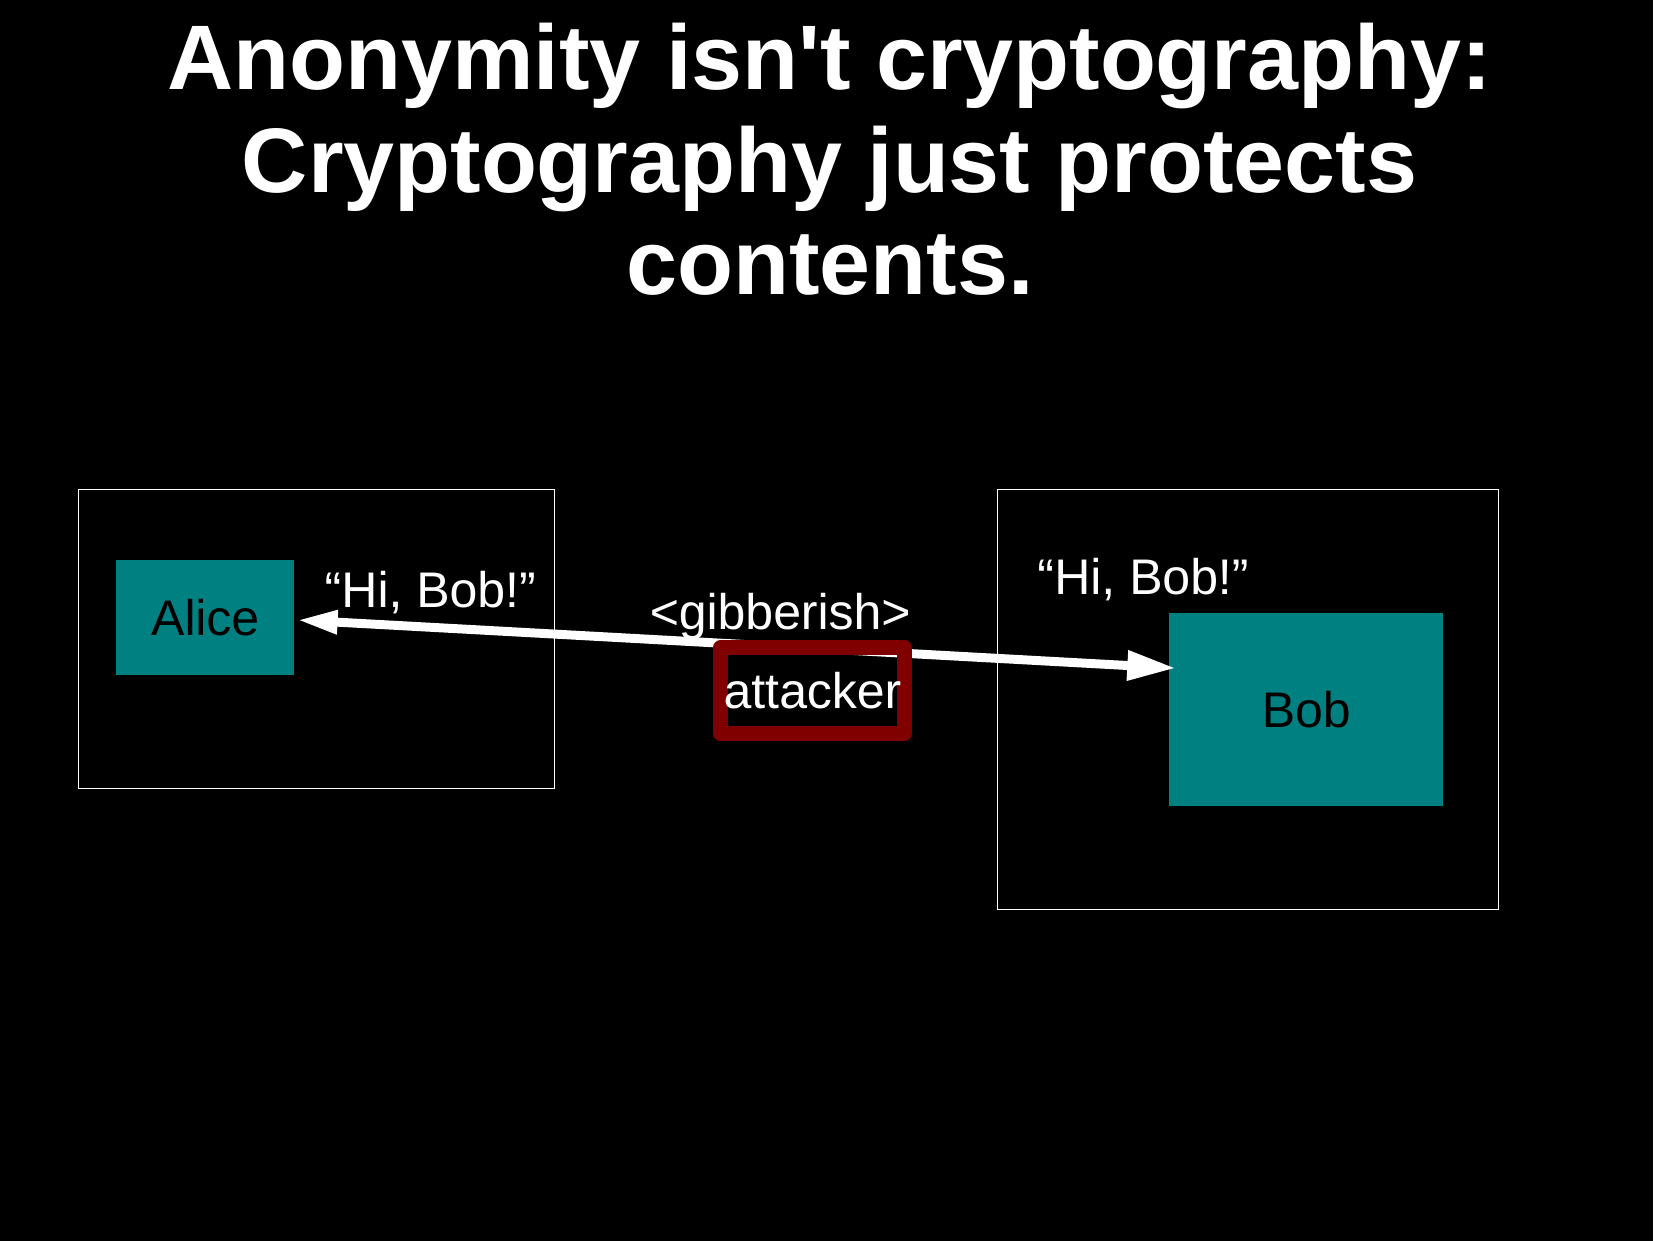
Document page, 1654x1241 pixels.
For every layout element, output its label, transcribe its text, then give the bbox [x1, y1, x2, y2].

text_box attacker [720, 647, 905, 734]
text_box Bob [1168, 612, 1444, 807]
text_box <gibberish> [634, 577, 926, 649]
text_box Alice [115, 559, 295, 676]
title Anonymity isn't cryptography: Cryptography just protects contents. [85, 6, 1576, 315]
text_box “Hi, Bob!” [1022, 541, 1272, 613]
text_box “Hi, Bob!” [309, 554, 560, 626]
